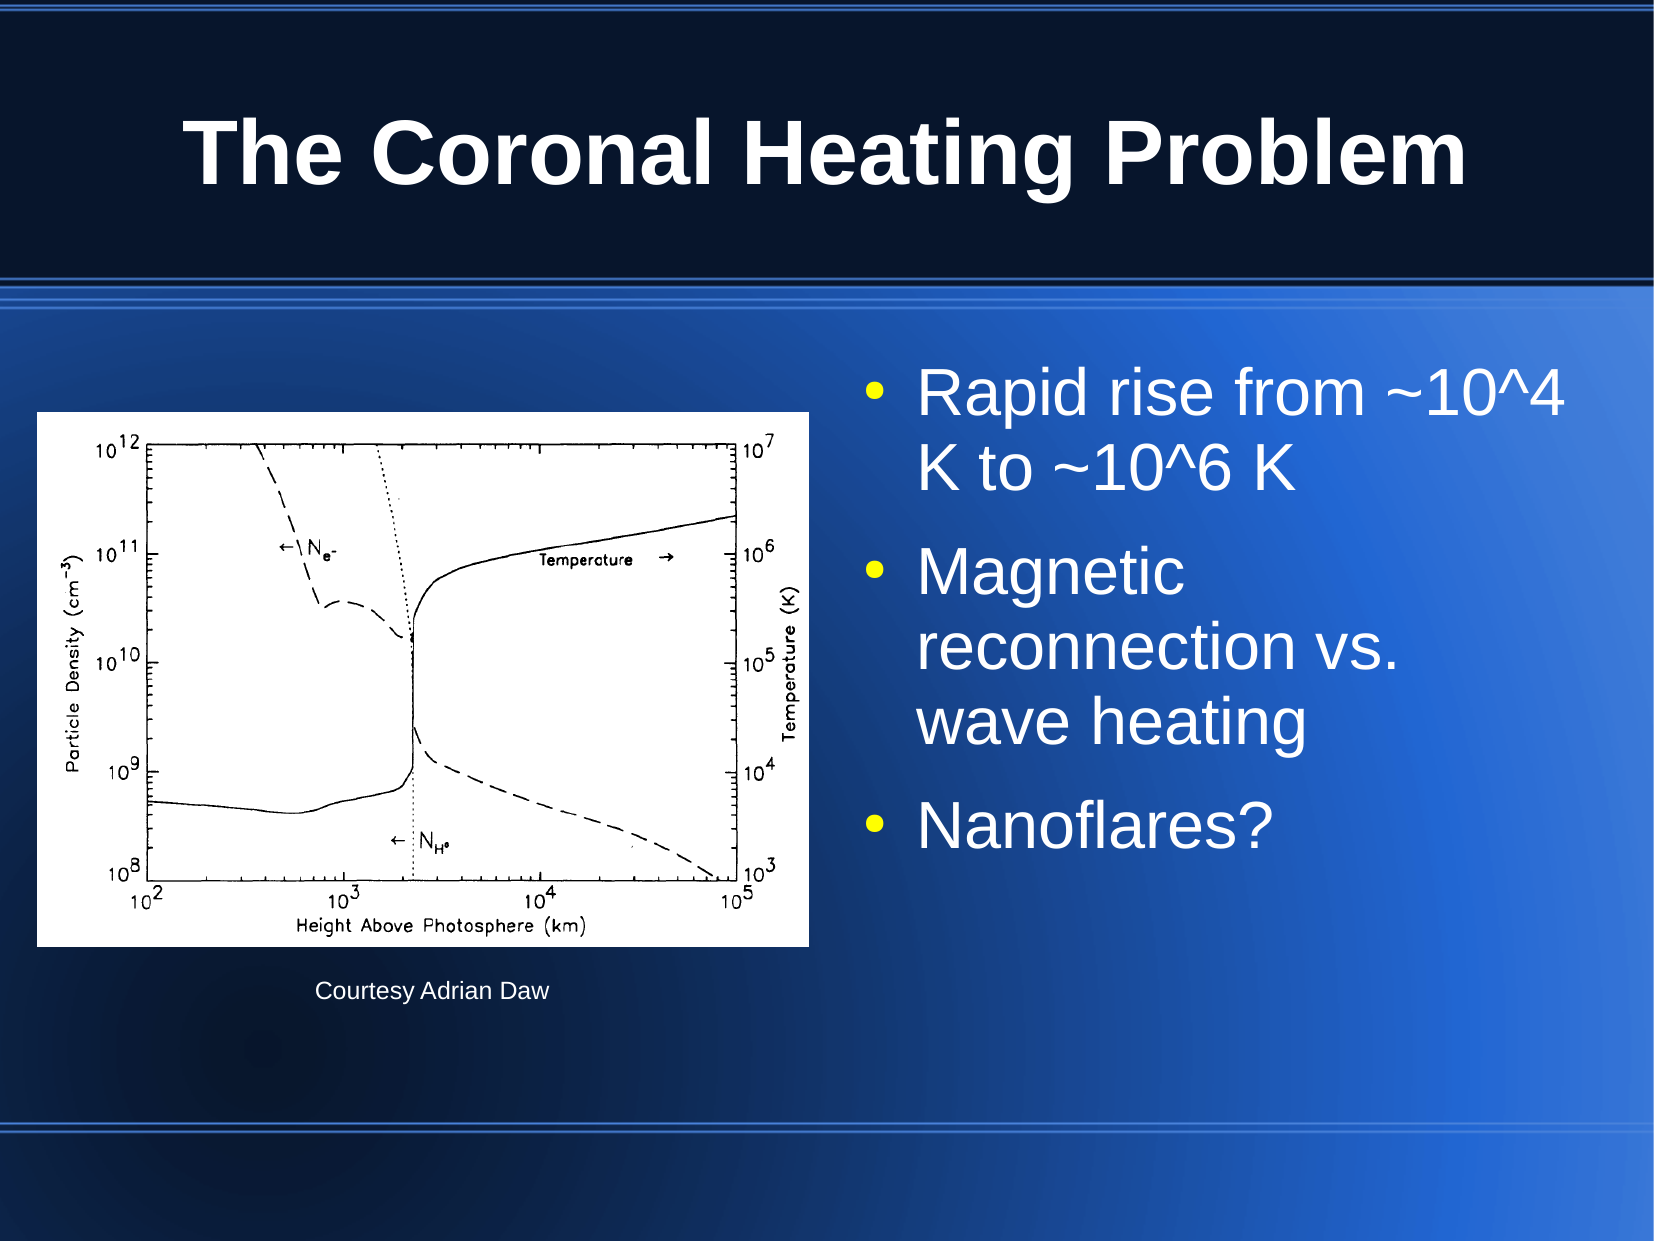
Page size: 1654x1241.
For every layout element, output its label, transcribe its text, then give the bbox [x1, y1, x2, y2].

picture [0, 0, 1654, 1241]
title The Coronal Heating Problem [82, 49, 1571, 257]
list Rapid rise from ~10^4 K to ~10^6 K Magnetic reconnection vs. wave heating Nanoflares? [845, 355, 1572, 1058]
text_box Courtesy Adrian Daw [300, 969, 601, 1013]
